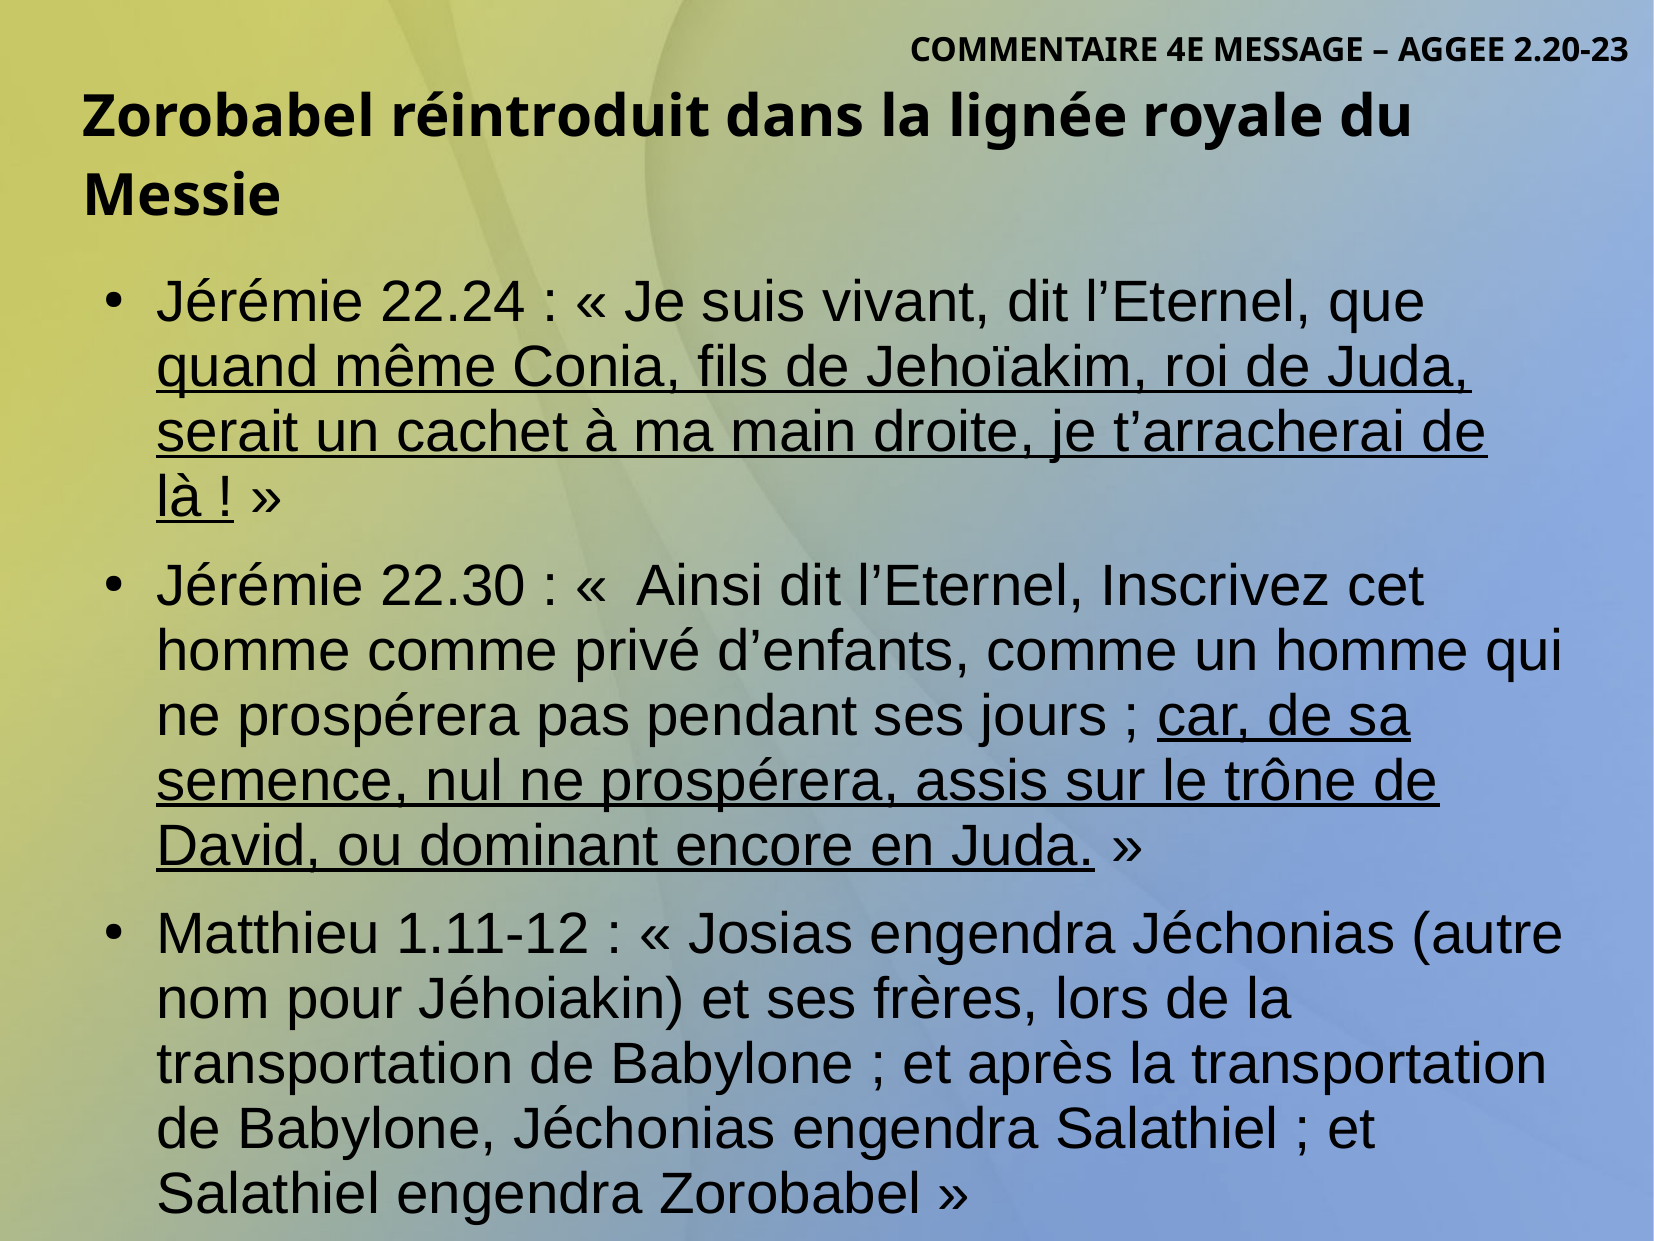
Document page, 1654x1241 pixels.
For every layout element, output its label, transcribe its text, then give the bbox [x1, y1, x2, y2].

list Jérémie 22.24 : « Je suis vivant, dit l’Eternel, que quand même Conia, fils de Jehoïakim, roi de Juda, serait un cachet à ma main droite, je t’arracherai de là ! » Jérémie 22.30 : « Ainsi dit l’Eternel, Inscrivez cet homme comme privé d’enfants, comme un homme qui ne prospérera pas pendant ses jours ; car, de sa semence, nul ne prospérera, assis sur le trône de David, ou dominant encore en Juda. » Matthieu 1.11-12 : « Josias engendra Jéchonias (autre nom pour Jéhoiakin) et ses frères, lors de la transportation de Babylone ; et après la transportation de Babylone, Jéchonias engendra Salathiel ; et Salathiel engendra Zorobabel » [82, 265, 1571, 1226]
picture [0, 0, 1654, 1241]
title Zorobabel réintroduit dans la lignée royale du Messie [82, 49, 1571, 257]
title COMMENTAIRE 4E MESSAGE – AGGEE 2.20-23 [767, 14, 1630, 83]
